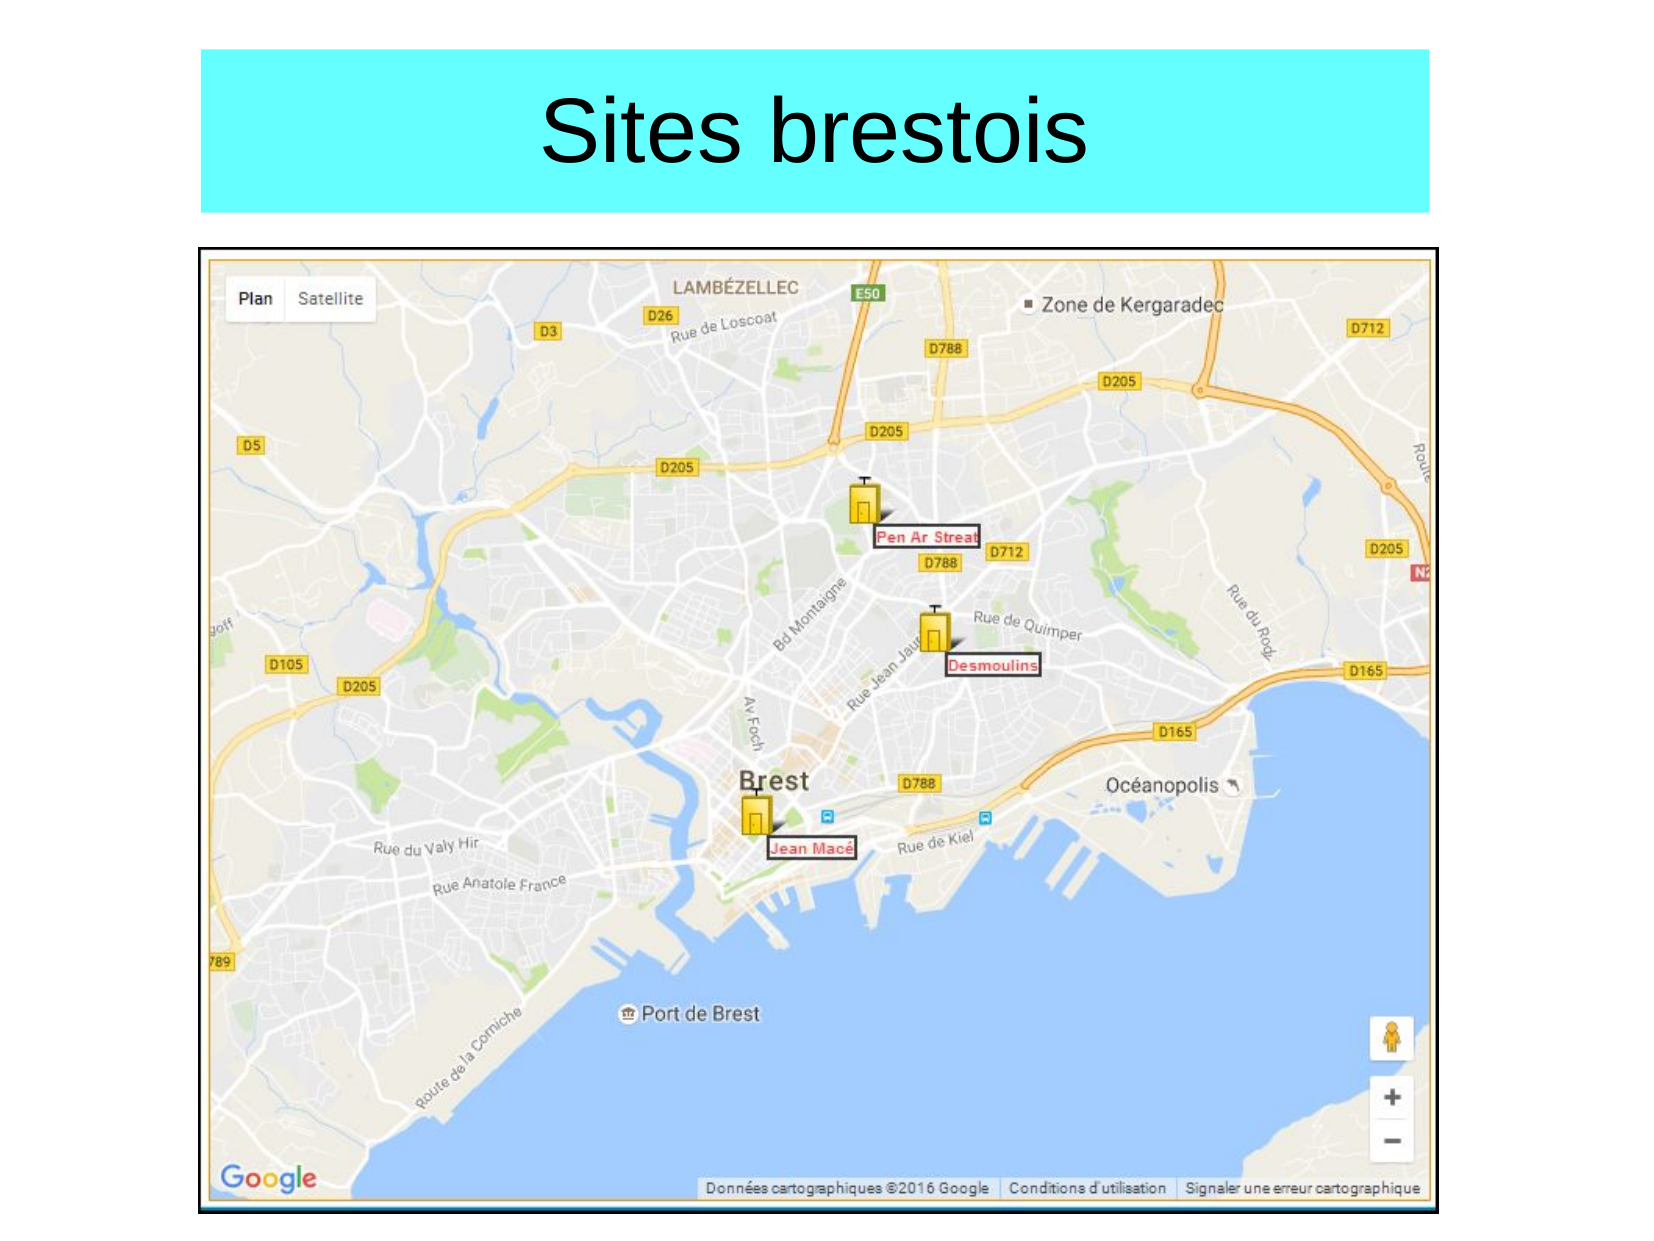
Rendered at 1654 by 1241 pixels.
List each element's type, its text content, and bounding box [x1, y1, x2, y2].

picture [198, 247, 1439, 1214]
title Sites brestois [200, 49, 1430, 213]
